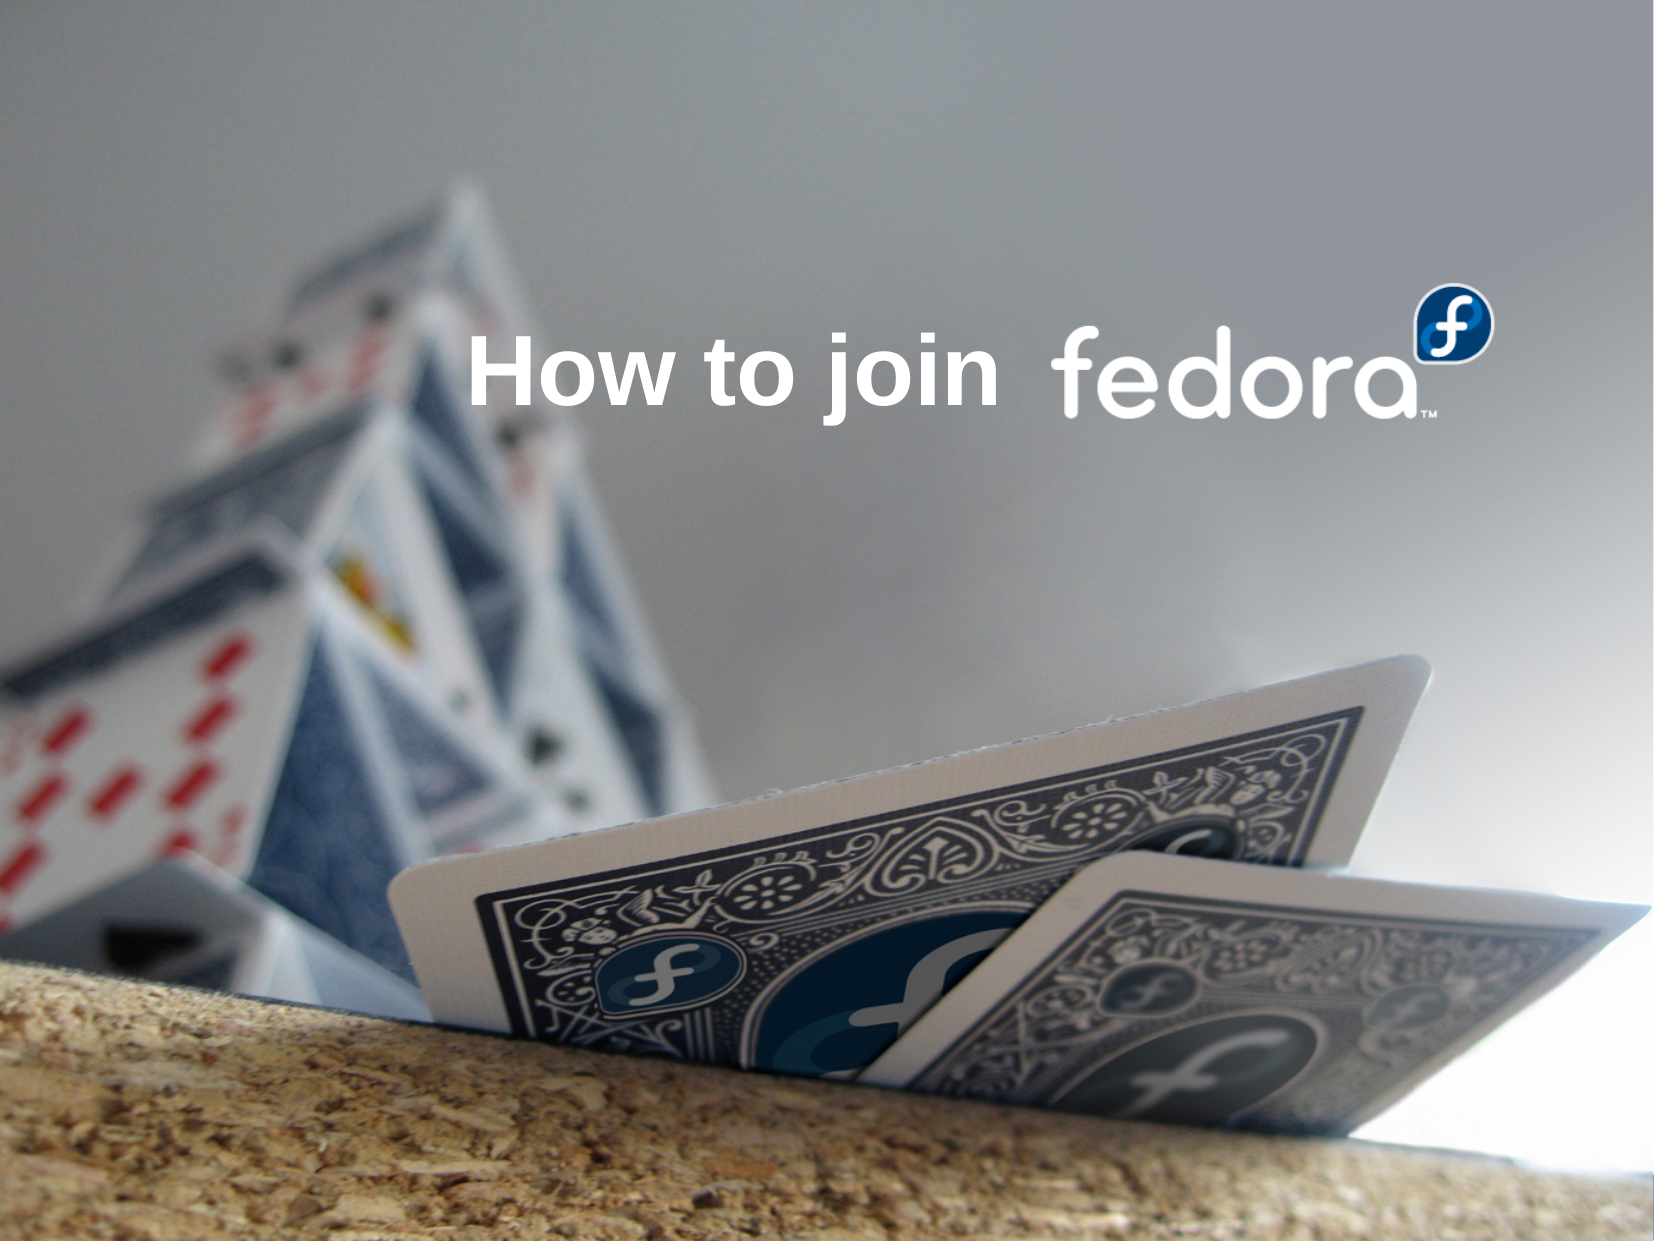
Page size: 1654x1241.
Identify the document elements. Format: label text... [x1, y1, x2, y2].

picture [0, 0, 1654, 1241]
title How to join [187, 262, 1313, 470]
